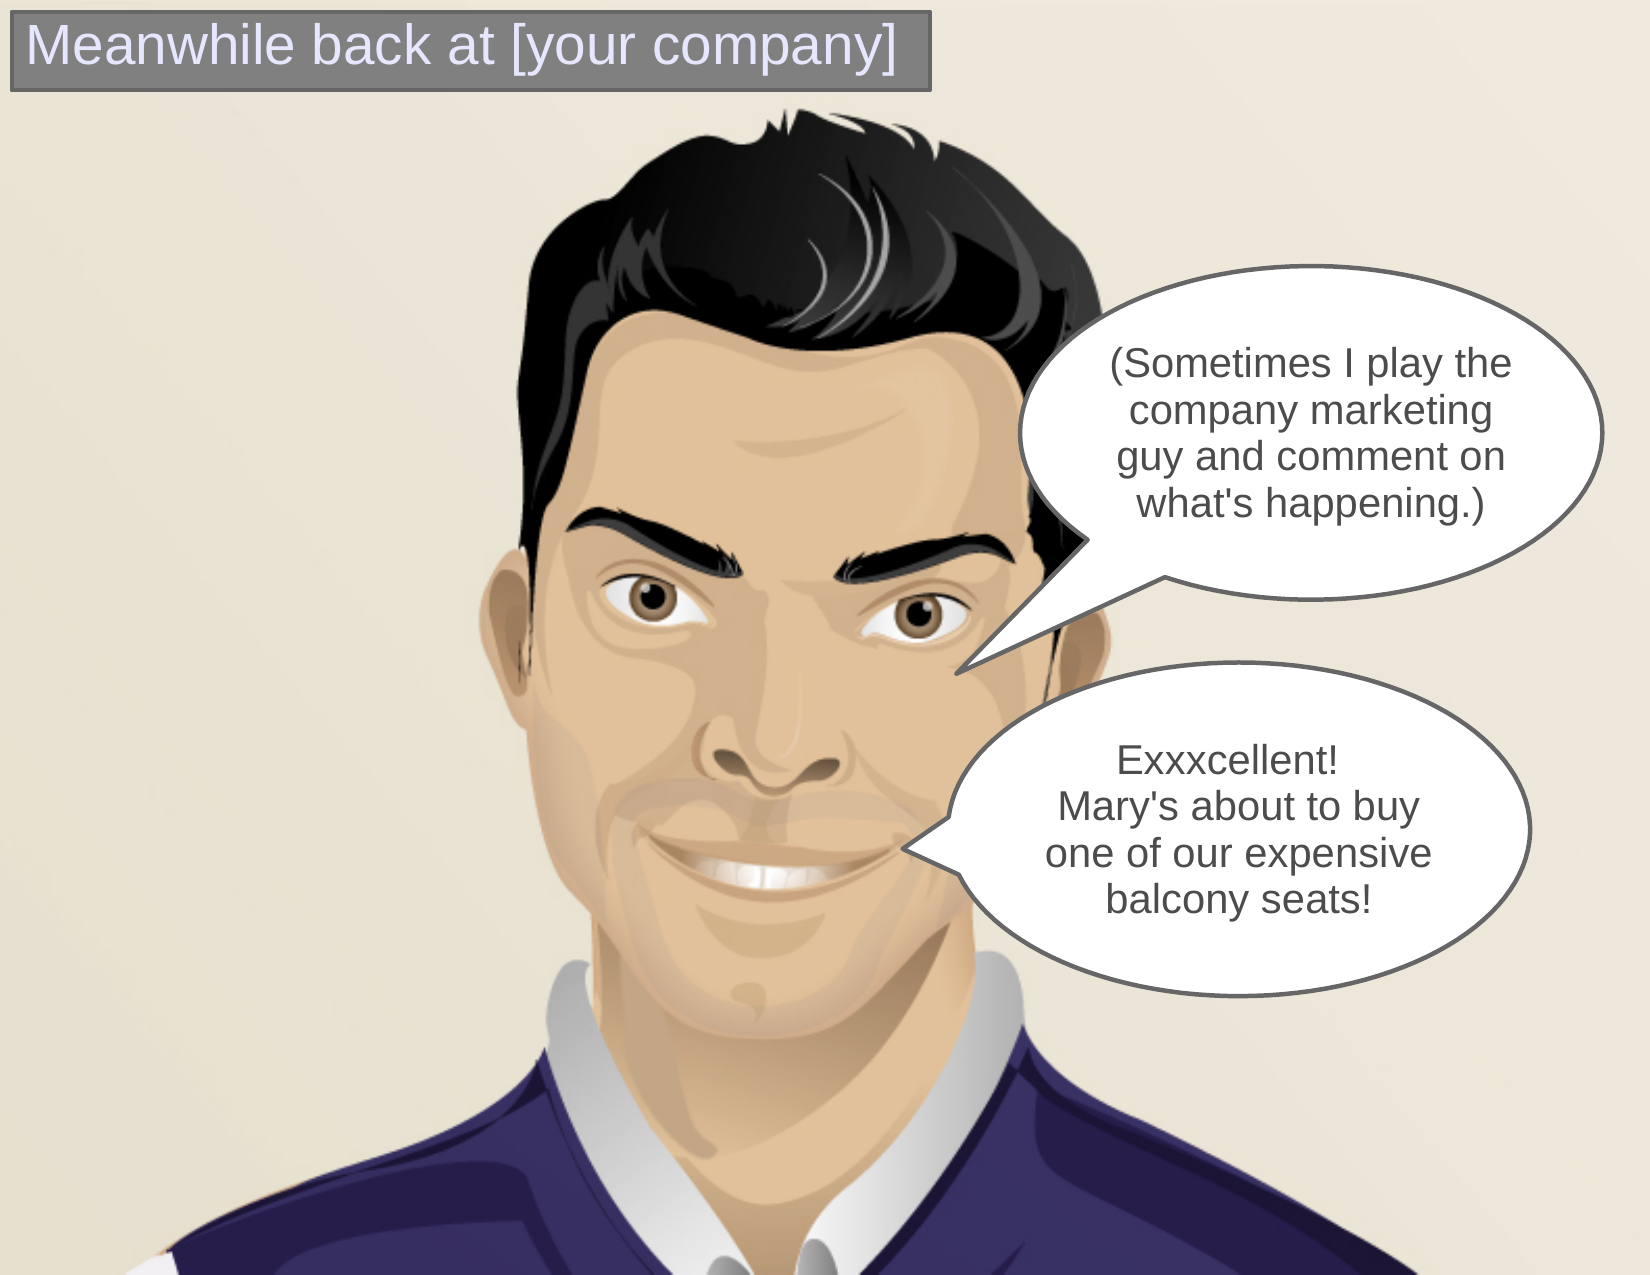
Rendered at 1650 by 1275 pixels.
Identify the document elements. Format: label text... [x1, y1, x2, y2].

text_box (Sometimes I play the company marketing guy and comment on what's happening.) [956, 266, 1603, 674]
text_box Exxxcellent! Mary's about to buy one of our expensive balcony seats! [902, 662, 1531, 997]
picture [0, 0, 1650, 1275]
text_box Meanwhile back at [your company] [11, 11, 930, 91]
